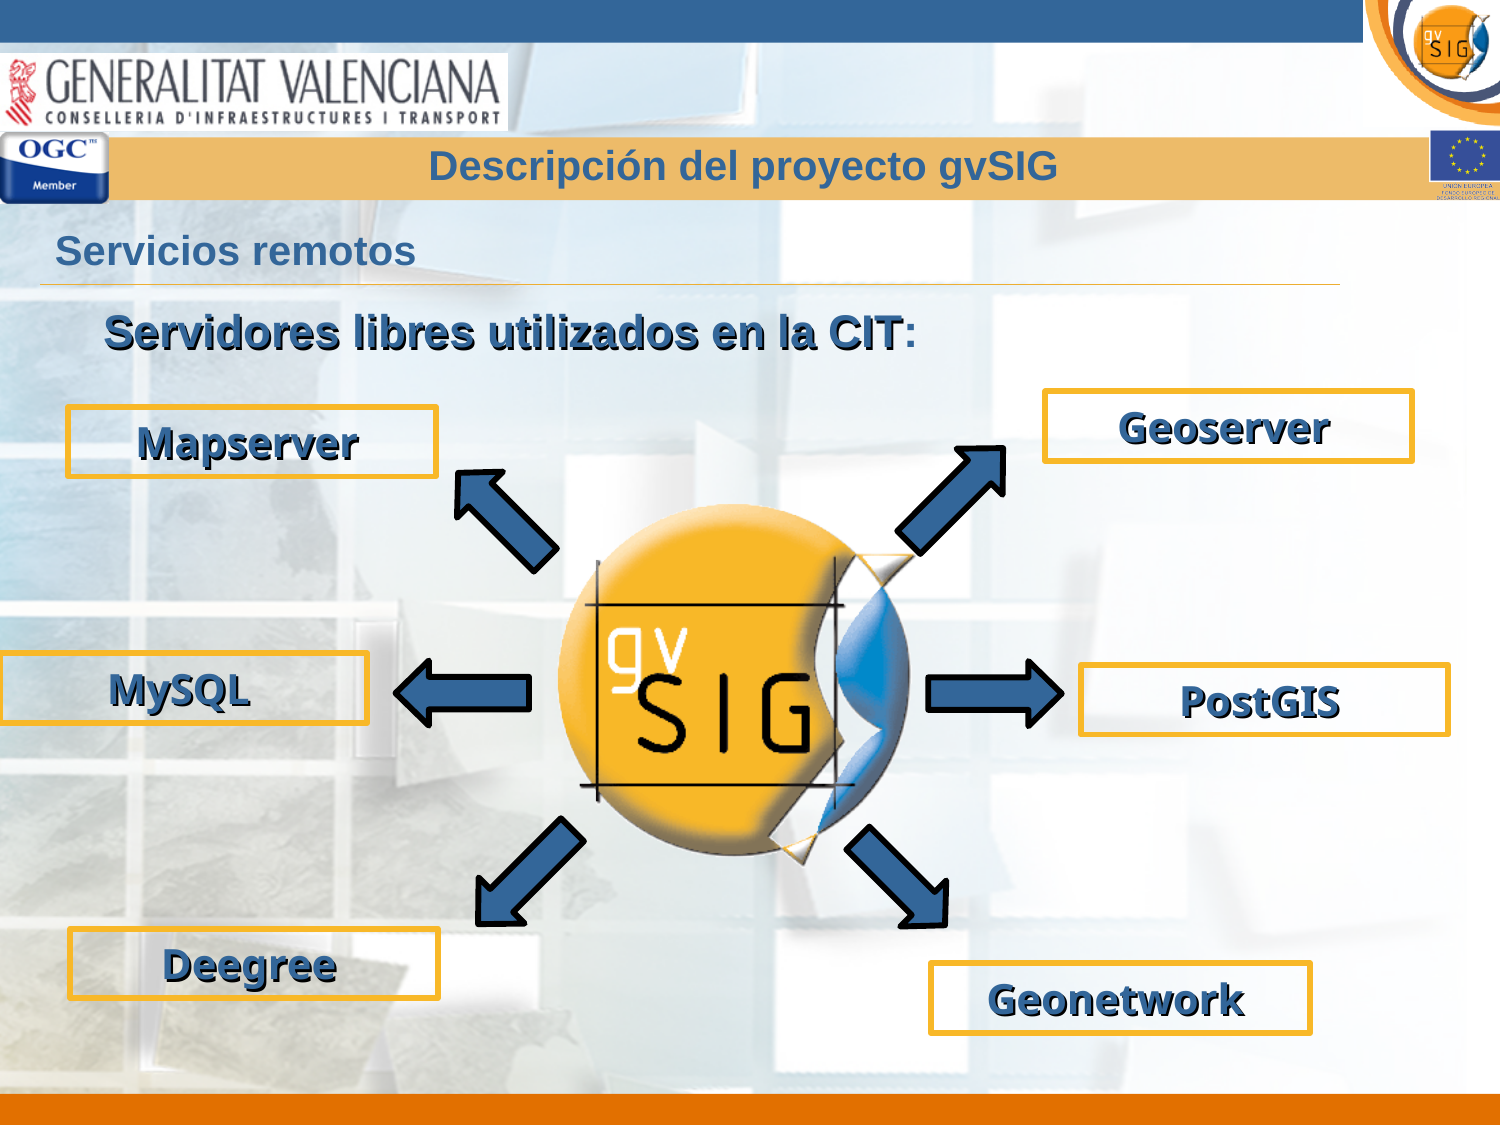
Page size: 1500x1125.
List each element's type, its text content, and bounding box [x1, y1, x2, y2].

text_box Servicios remotos [40, 222, 691, 285]
picture [0, 53, 508, 131]
text_box [928, 661, 1062, 727]
text_box MySQL [0, 653, 368, 724]
picture [0, 132, 109, 137]
picture [551, 500, 919, 871]
text_box [897, 448, 1004, 554]
text_box PostGIS [1080, 664, 1449, 735]
text_box Mapserver [68, 406, 436, 477]
text_box Descripción del proyecto gvSIG [0, 137, 1488, 203]
text_box Deegree [70, 928, 438, 999]
picture [1363, 0, 1500, 127]
text_box [395, 660, 529, 726]
text_box [456, 471, 557, 572]
text_box Geoserver [1045, 391, 1413, 461]
text_box Geonetwork [930, 963, 1311, 1033]
text_box [478, 818, 584, 925]
text_box [846, 826, 947, 927]
text_box Servidores libres utilizados en la CIT: [88, 281, 1349, 366]
picture [1429, 129, 1500, 200]
